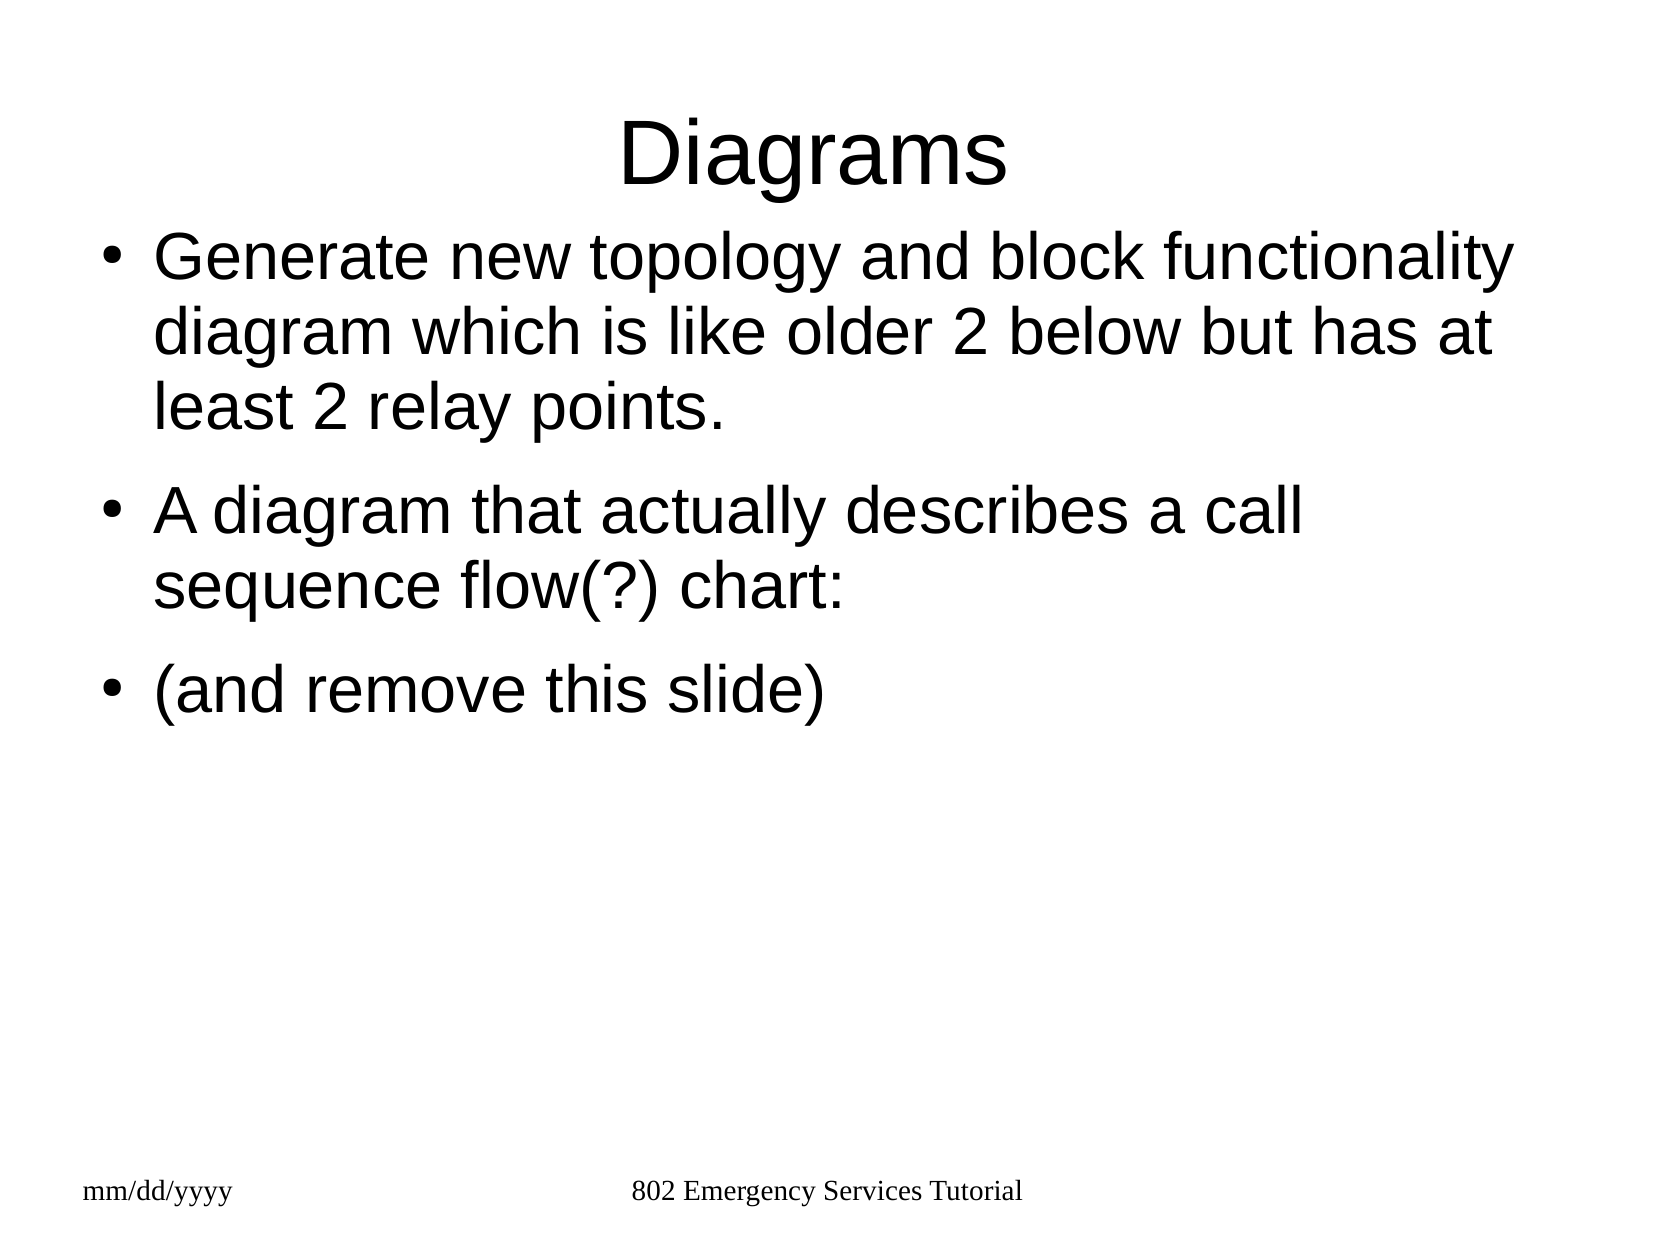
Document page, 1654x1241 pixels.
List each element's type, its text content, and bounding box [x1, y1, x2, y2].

list Generate new topology and block functionality diagram which is like older 2 below but has at least 2 relay points. A diagram that actually describes a call sequence flow(?) chart: (and remove this slide) [82, 219, 1571, 1201]
title Diagrams [82, 49, 1571, 219]
